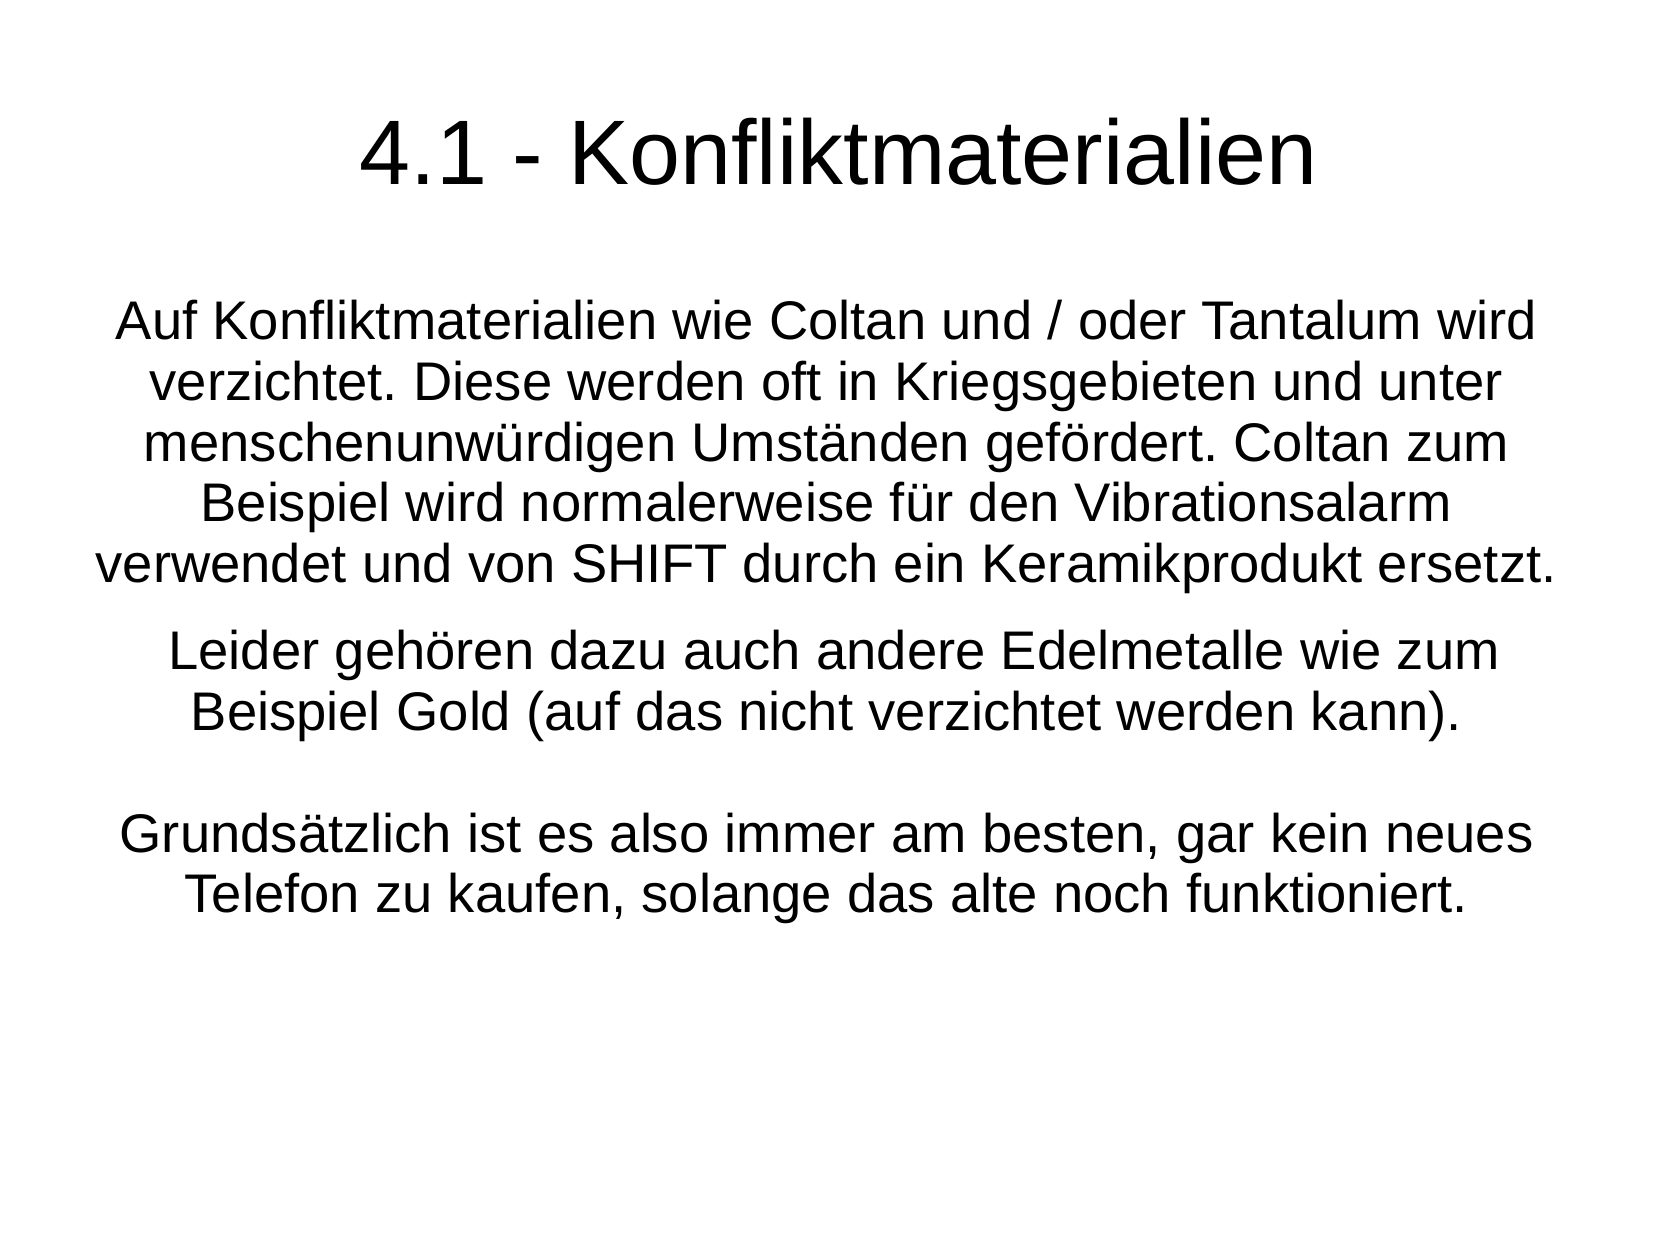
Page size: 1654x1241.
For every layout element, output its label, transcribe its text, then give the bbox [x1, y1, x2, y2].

list Auf Konfliktmaterialien wie Coltan und / oder Tantalum wird verzichtet. Diese werden oft in Kriegsgebieten und unter menschenunwürdigen Umständen gefördert. Coltan zum Beispiel wird normalerweise für den Vibrationsalarm verwendet und von SHIFT durch ein Keramikprodukt ersetzt. Leider gehören dazu auch andere Edelmetalle wie zum Beispiel Gold (auf das nicht verzichtet werden kann). Grundsätzlich ist es also immer am besten, gar kein neues Telefon zu kaufen, solange das alte noch funktioniert. [82, 290, 1571, 1010]
title 4.1 - Konfliktmaterialien [82, 49, 1571, 257]
